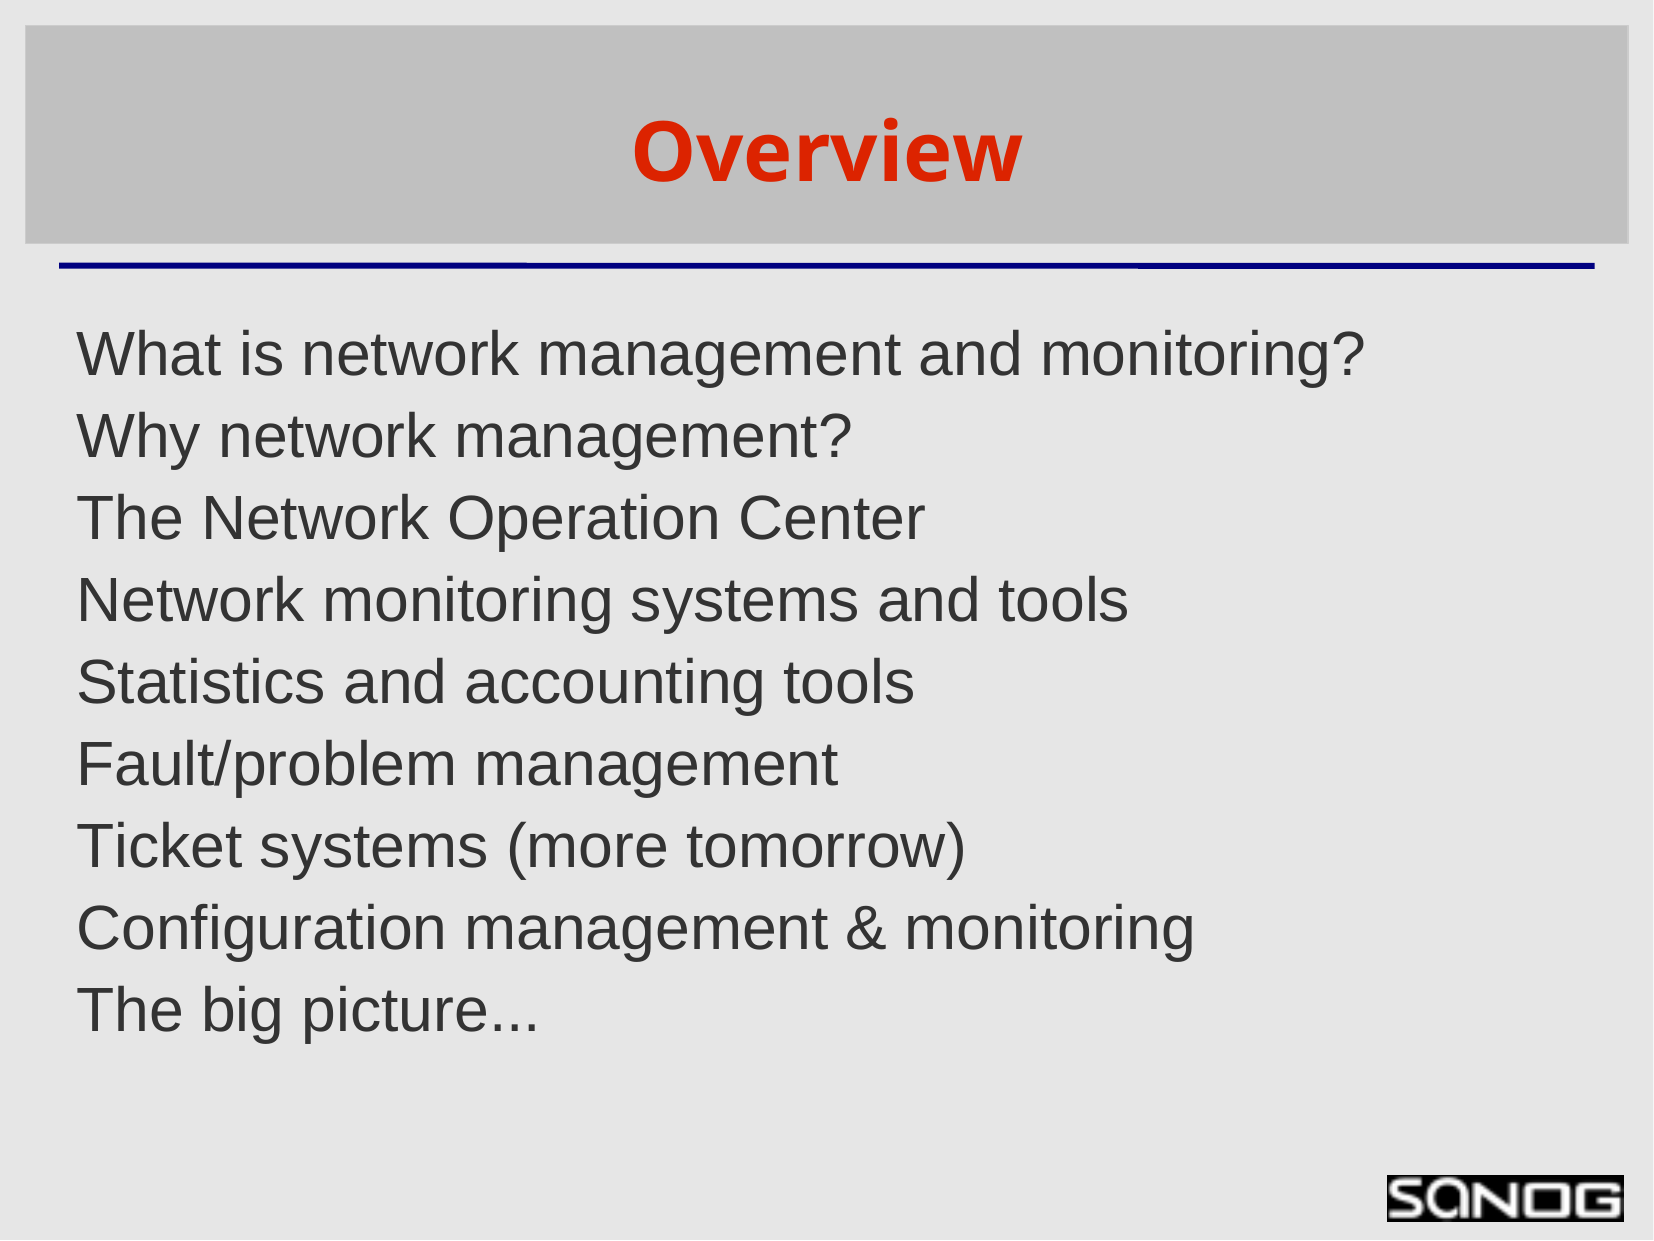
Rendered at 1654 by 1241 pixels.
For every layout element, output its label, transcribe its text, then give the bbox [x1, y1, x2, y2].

title Overview [121, 46, 1534, 254]
list What is network management and monitoring? Why network management? The Network Operation Center Network monitoring systems and tools Statistics and accounting tools Fault/problem management Ticket systems (more tomorrow) Configuration management & monitoring The big picture... [59, 322, 1595, 1162]
picture [1387, 1175, 1624, 1222]
